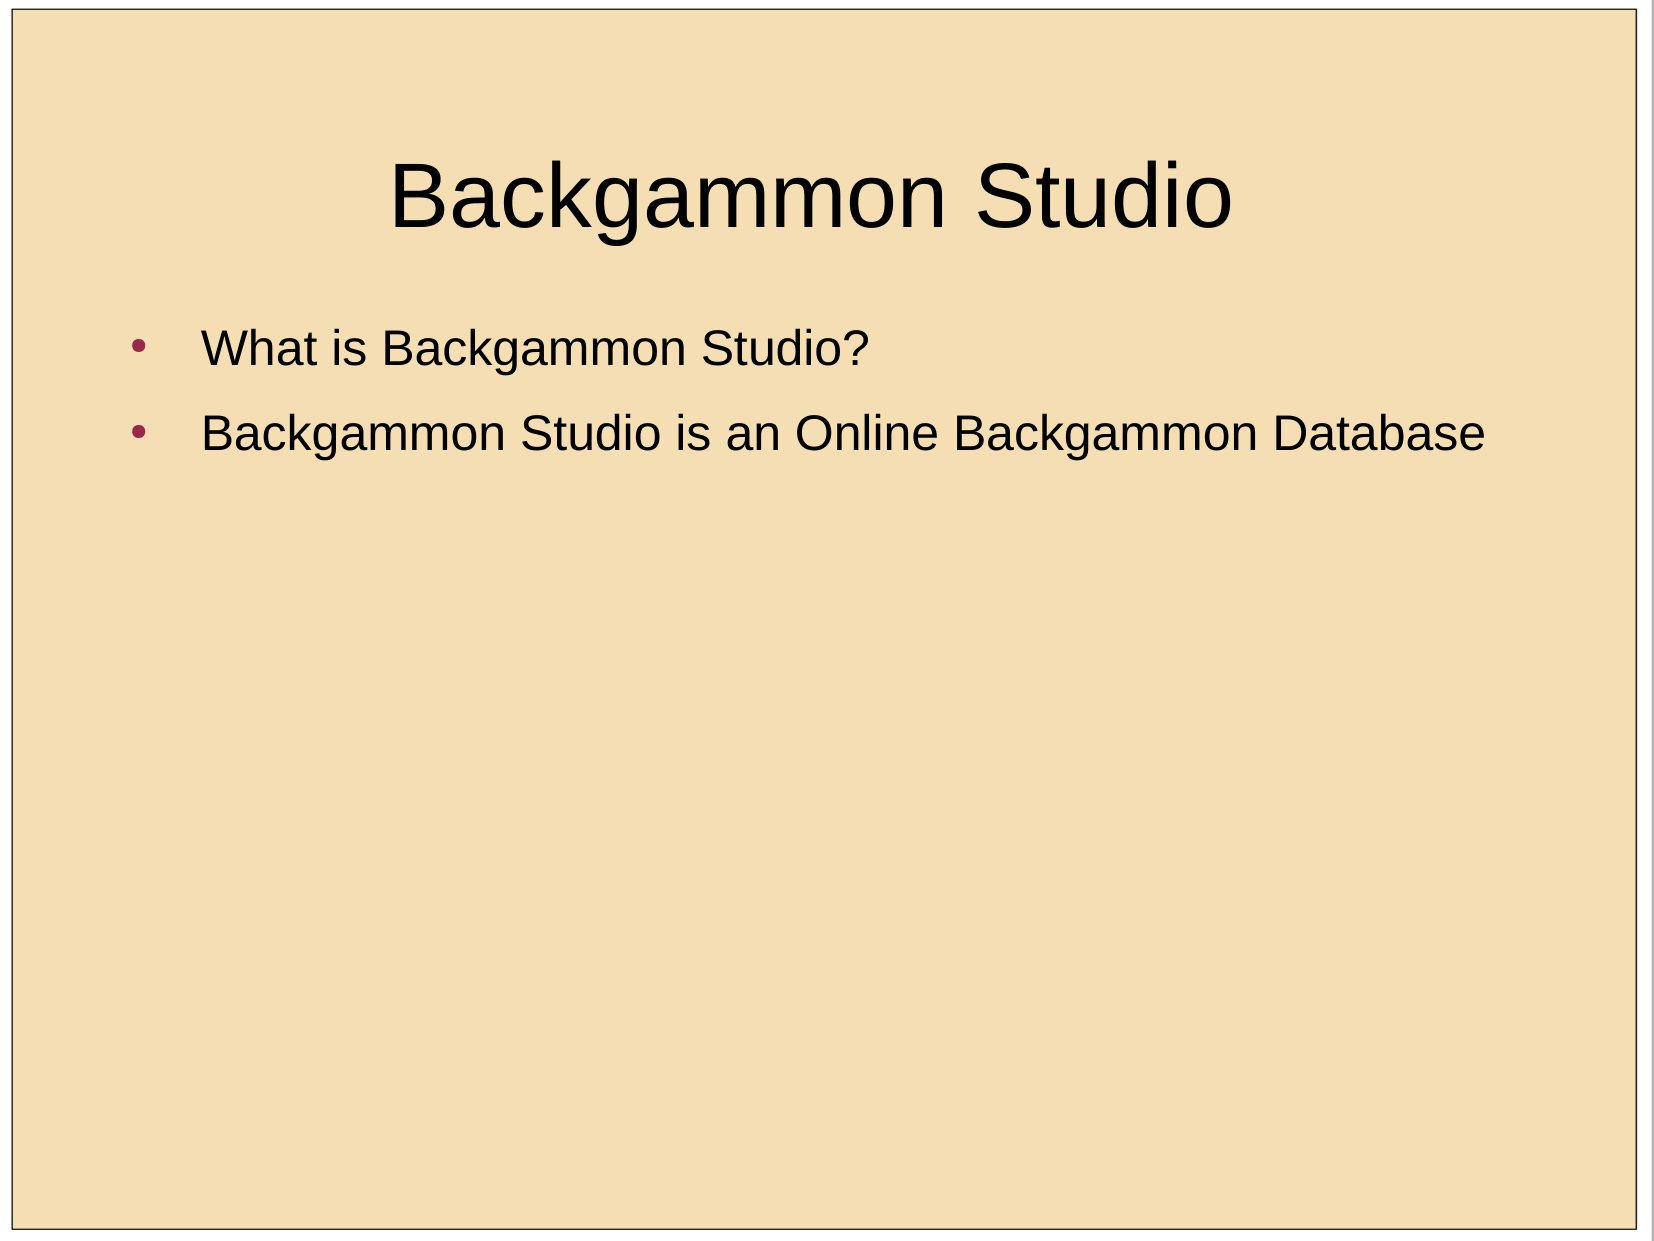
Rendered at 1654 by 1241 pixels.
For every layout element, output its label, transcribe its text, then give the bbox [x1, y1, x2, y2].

picture [0, 0, 1654, 1241]
title Backgammon Studio [118, 112, 1506, 281]
list What is Backgammon Studio? Backgammon Studio is an Online Backgammon Database [118, 319, 1571, 945]
